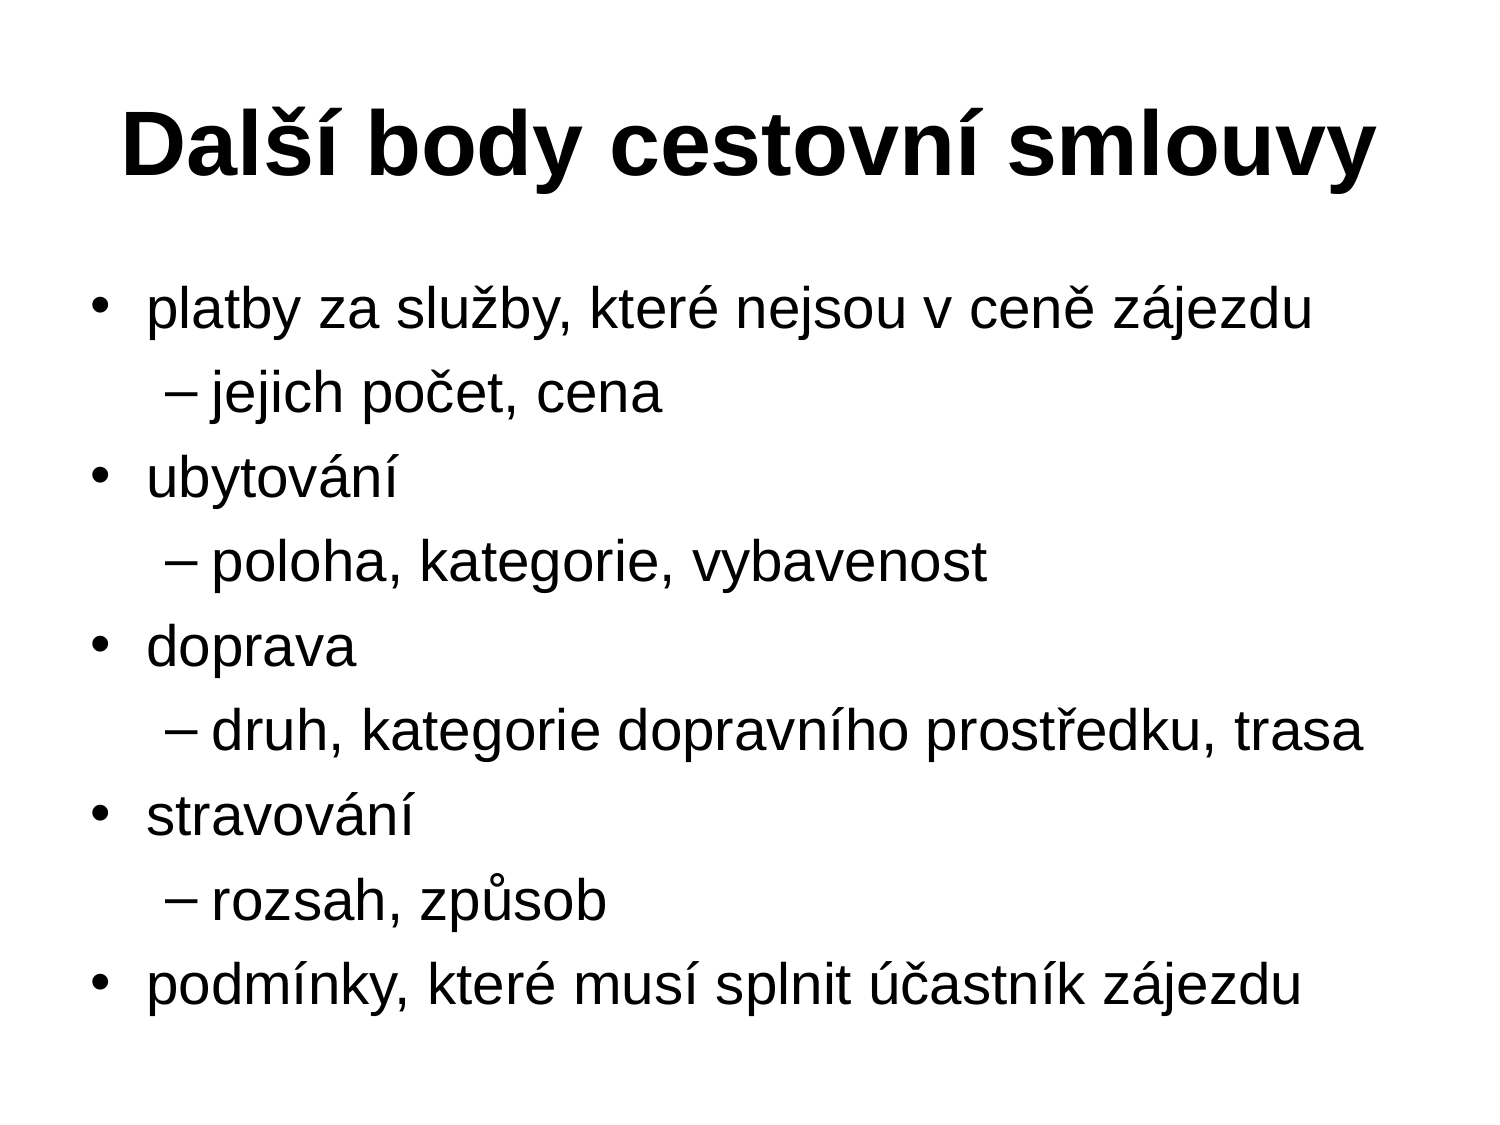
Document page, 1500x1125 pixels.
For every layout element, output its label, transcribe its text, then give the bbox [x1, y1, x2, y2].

list platby za služby, které nejsou v ceně zájezdu jejich počet, cena ubytování poloha, kategorie, vybavenost doprava druh, kategorie dopravního prostředku, trasa stravování rozsah, způsob podmínky, které musí splnit účastník zájezdu [75, 262, 1426, 1109]
title Další body cestovní smlouvy [75, 45, 1426, 233]
